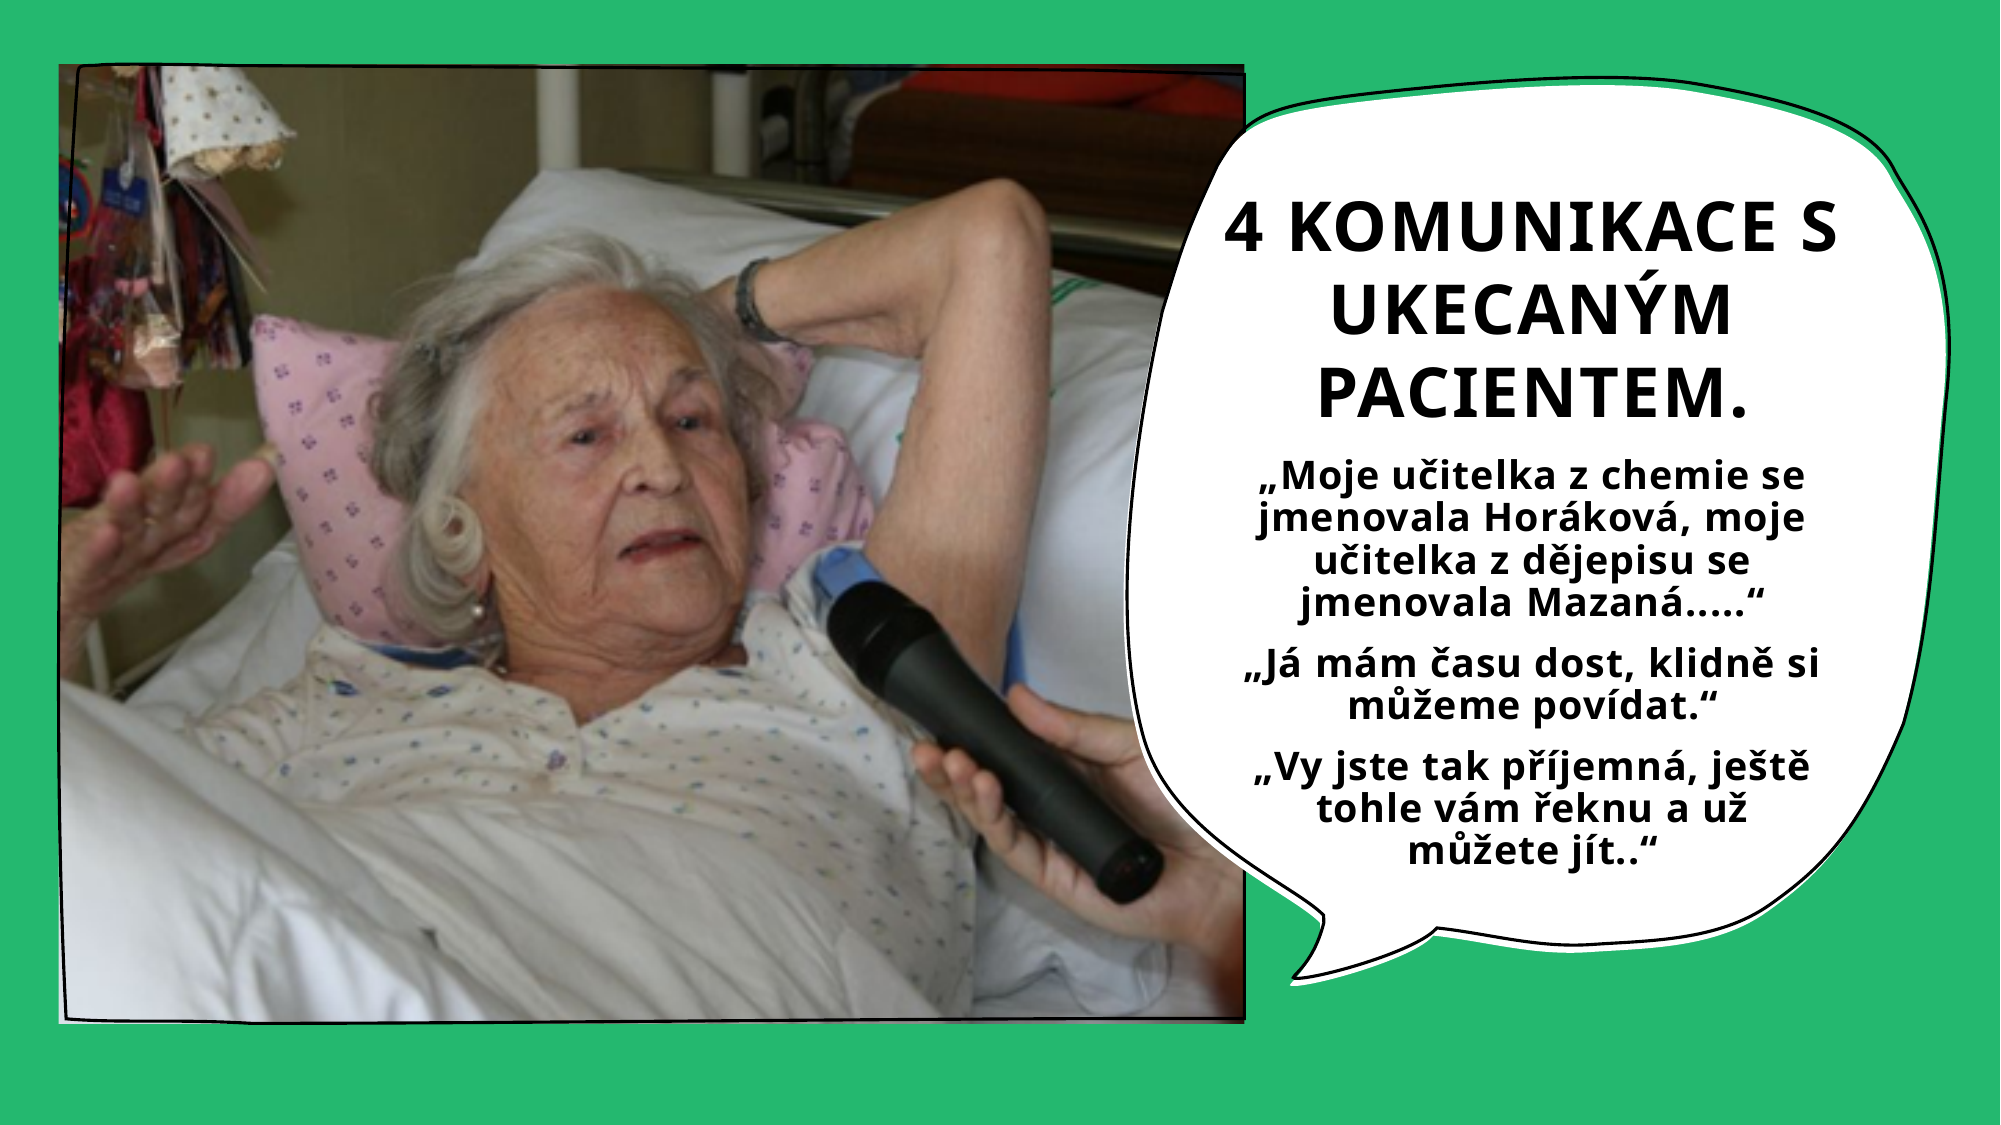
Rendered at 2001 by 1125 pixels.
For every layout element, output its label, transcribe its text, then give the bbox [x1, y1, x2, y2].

picture [425, 64, 1245, 72]
text_box [0, 0, 2000, 1125]
picture [58, 64, 80, 482]
picture [58, 867, 200, 1024]
title 4 KOMUNIKACE S UKECANÝM PACIENTEM. [1197, 172, 1869, 441]
list „Moje učitelka z chemie se jmenovala Horáková, moje učitelka z dějepisu se jmenovala Mazaná.....“ „Já mám času dost, klidně si můžeme povídat.“ „Vy jste tak příjemná, ještě tohle vám řeknu a už můžete jít..“ [1228, 448, 1838, 890]
picture [61, 66, 1242, 1021]
